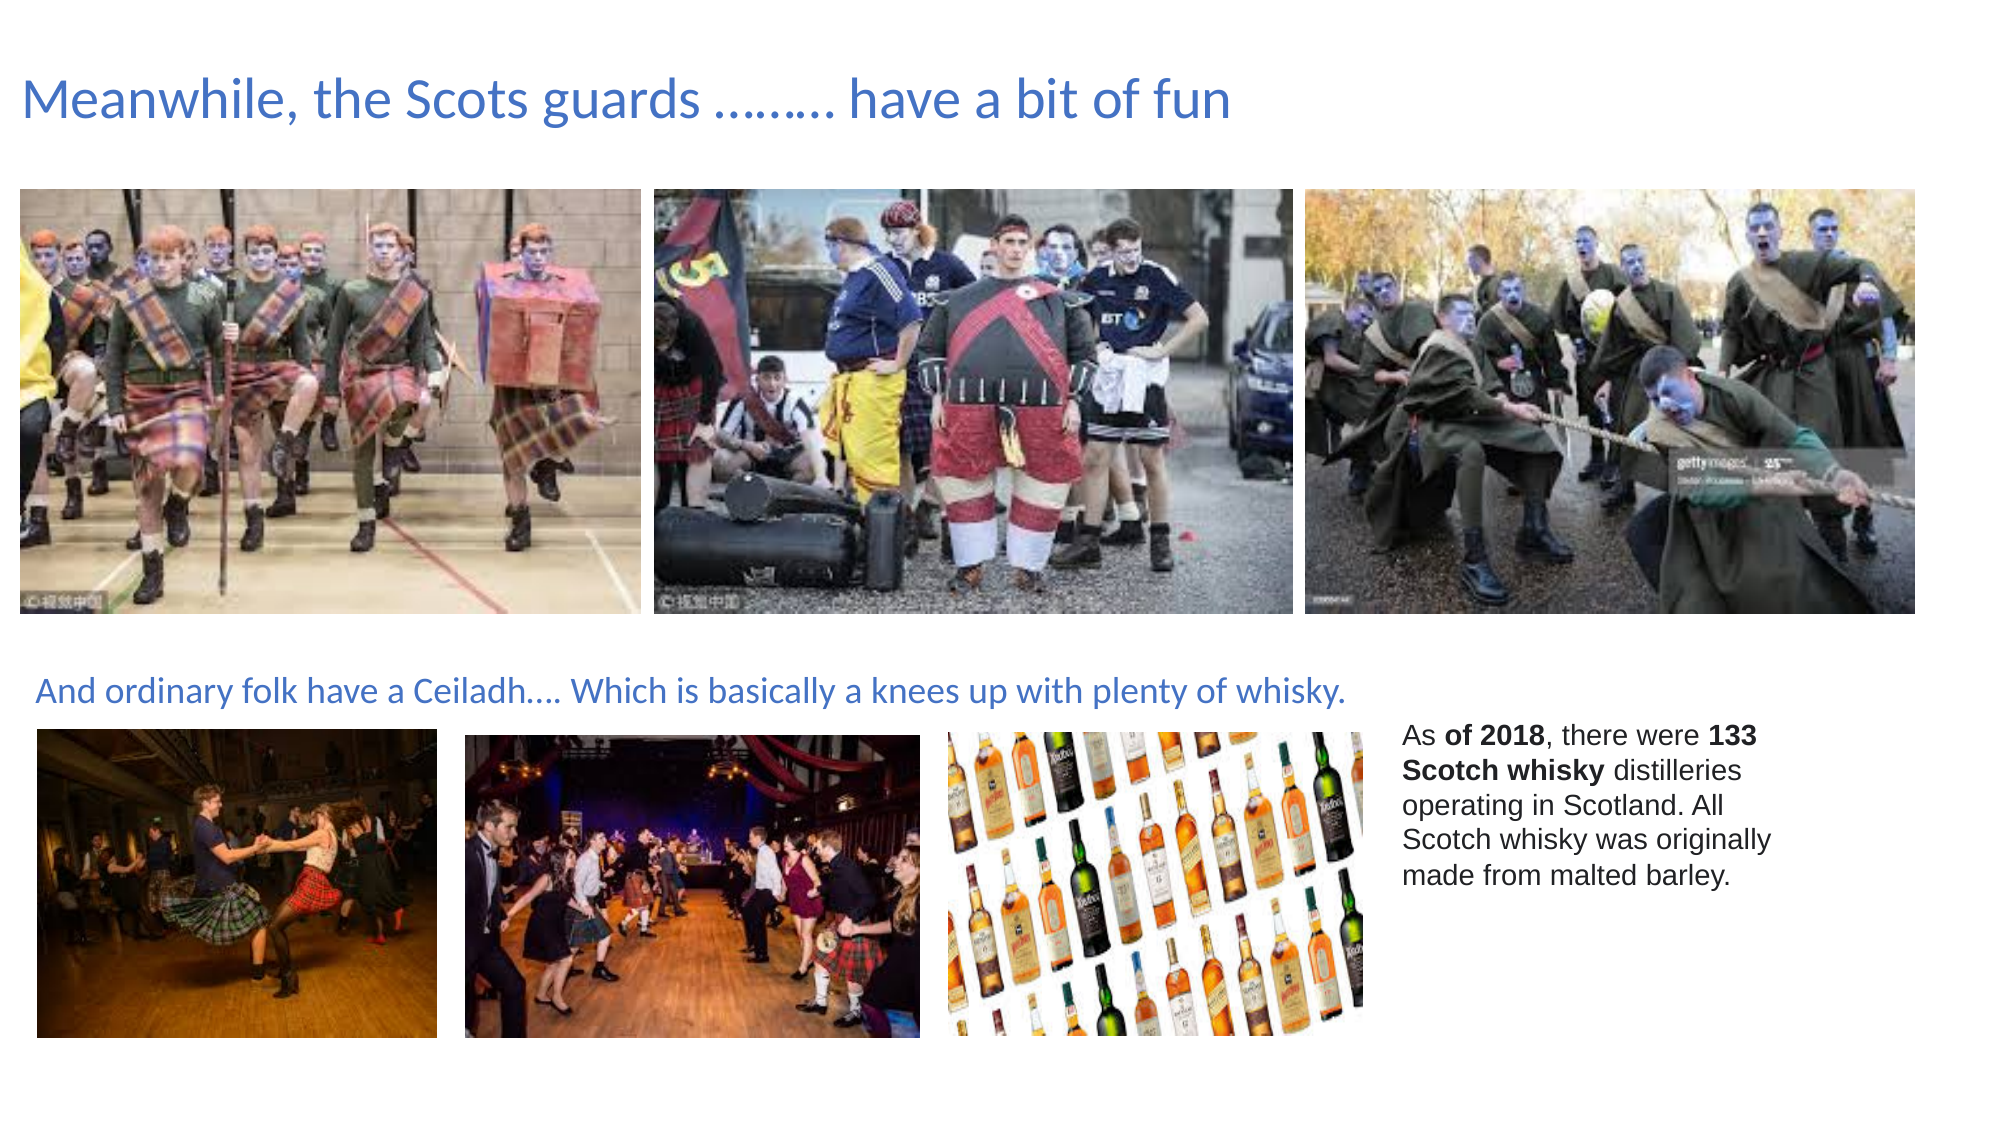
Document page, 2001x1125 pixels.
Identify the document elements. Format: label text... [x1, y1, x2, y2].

picture [1305, 189, 1915, 614]
text_box Meanwhile, the Scots guards ……… have a bit of fun [6, 52, 1276, 139]
picture [37, 730, 437, 1038]
picture [20, 189, 641, 614]
picture [948, 732, 1363, 1036]
text_box As of 2018, there were 133 Scotch whisky distilleries operating in Scotland. All Scotch whisky was originally made from malted barley. [1387, 708, 1830, 901]
text_box And ordinary folk have a Ceiladh…. Which is basically a knees up with plenty of whisky. [20, 658, 1388, 720]
picture [465, 735, 920, 1038]
picture [654, 189, 1293, 614]
